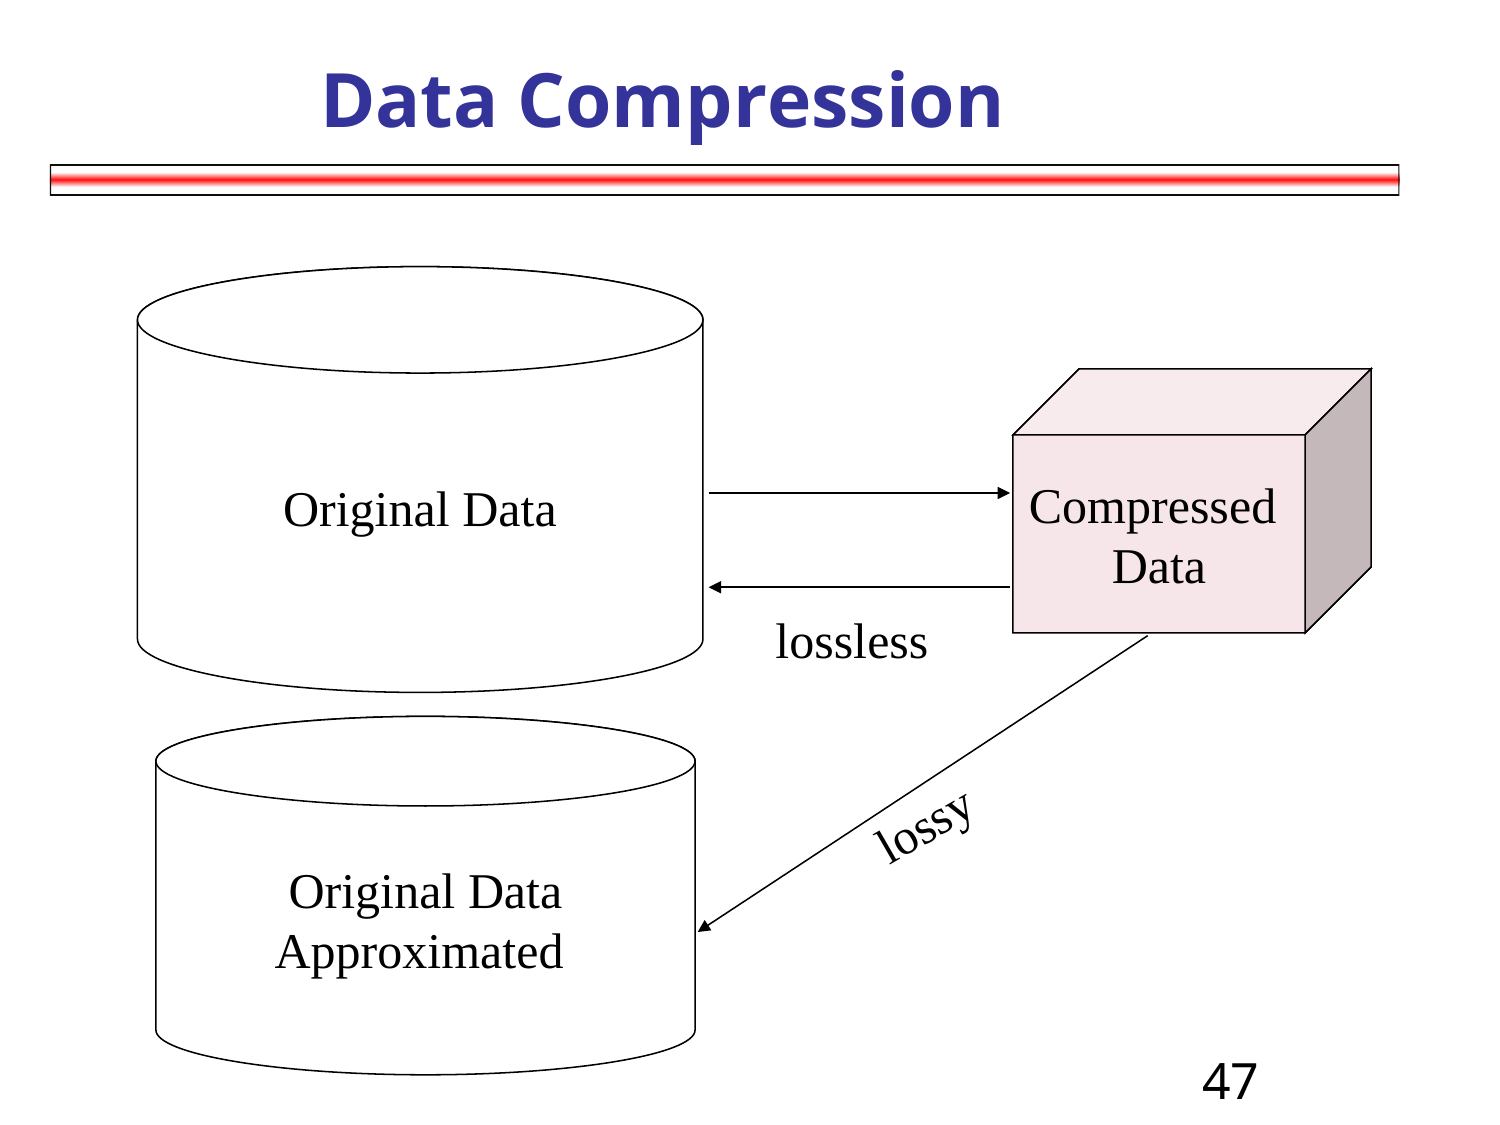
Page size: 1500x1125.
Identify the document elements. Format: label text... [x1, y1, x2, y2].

text_box lossy [847, 756, 1001, 889]
text_box Compressed Data [1012, 435, 1305, 633]
text_box Original Data Approximated [155, 762, 696, 1075]
text_box <number> [1187, 1062, 1500, 1125]
text_box Original Data [137, 323, 703, 693]
text_box lossless [760, 601, 944, 677]
title Data Compression [189, 44, 1136, 150]
